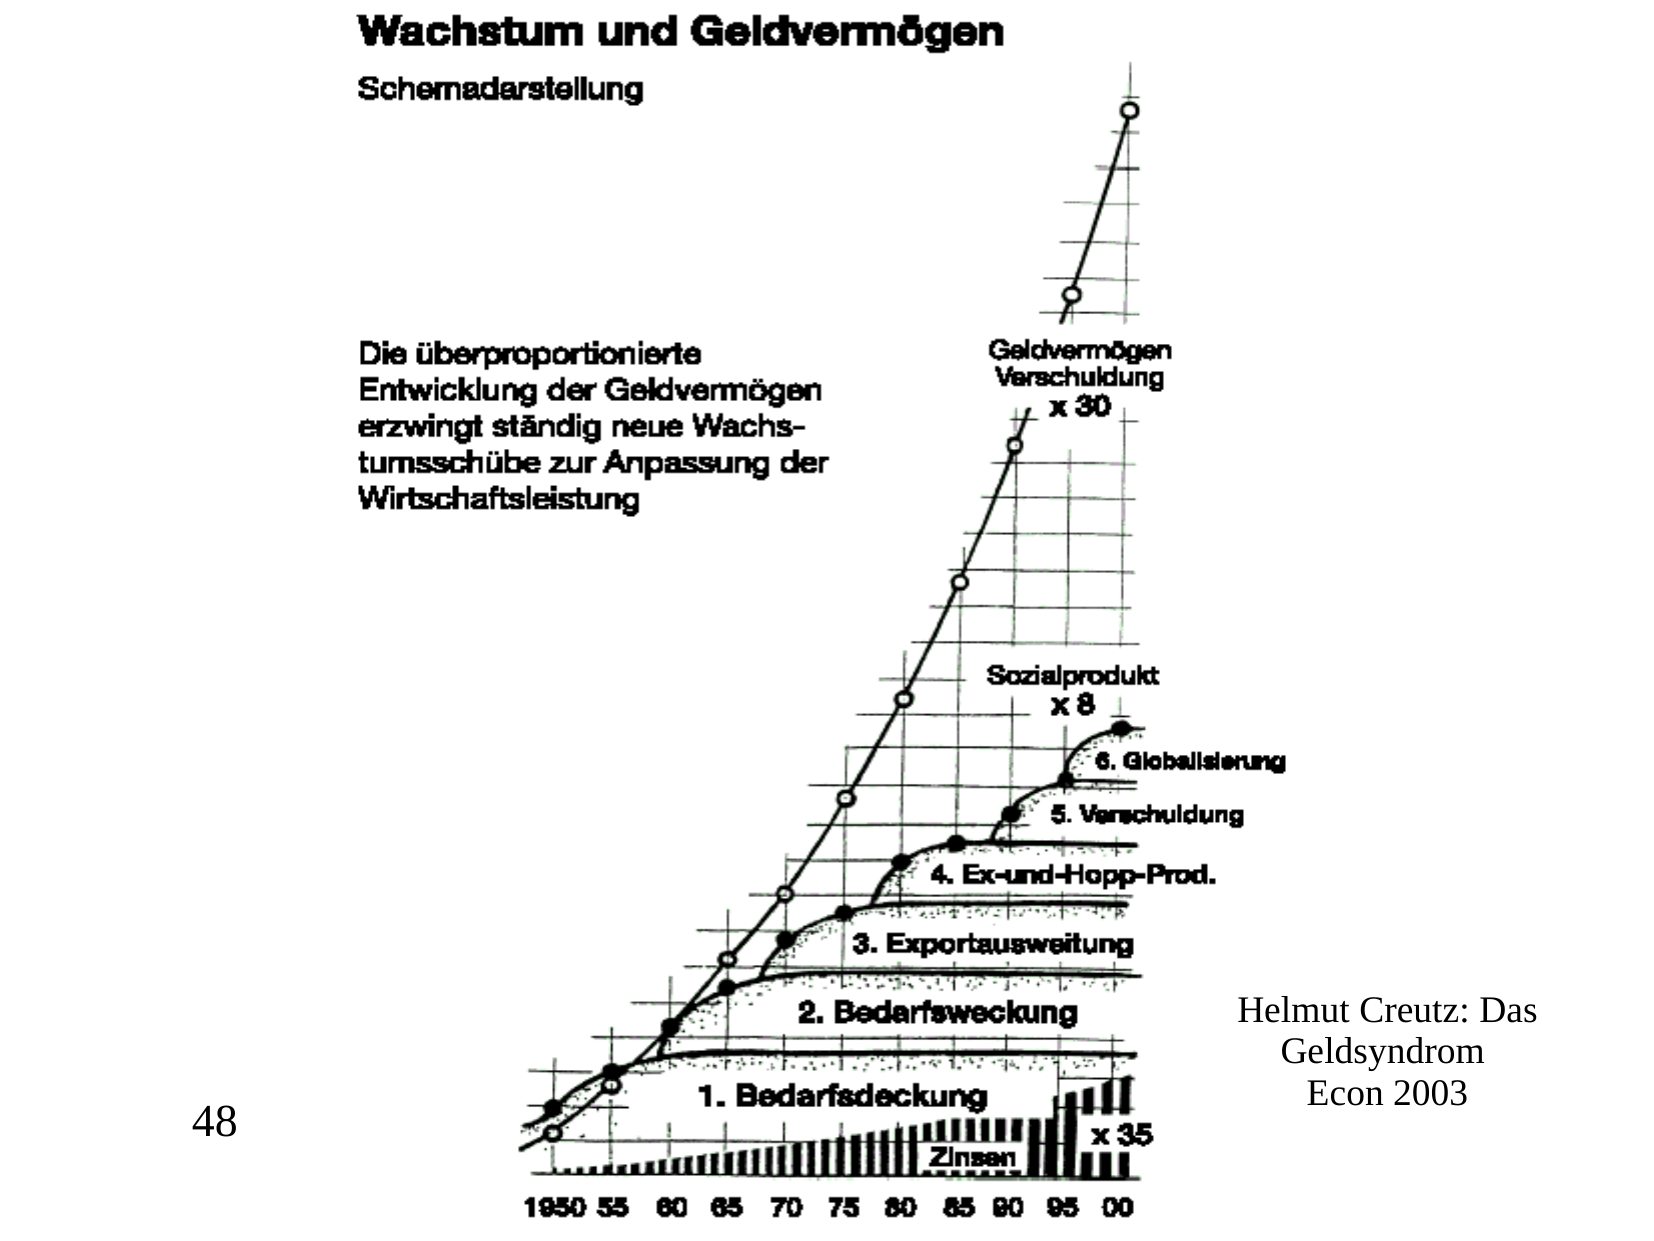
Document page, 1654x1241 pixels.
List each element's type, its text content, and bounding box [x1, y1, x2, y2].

picture [345, 0, 1308, 1241]
text_box Helmut Creutz: Das Geldsyndrom Econ 2003 [1222, 981, 1577, 1123]
text_box <Foliennummer> [177, 1088, 528, 1154]
